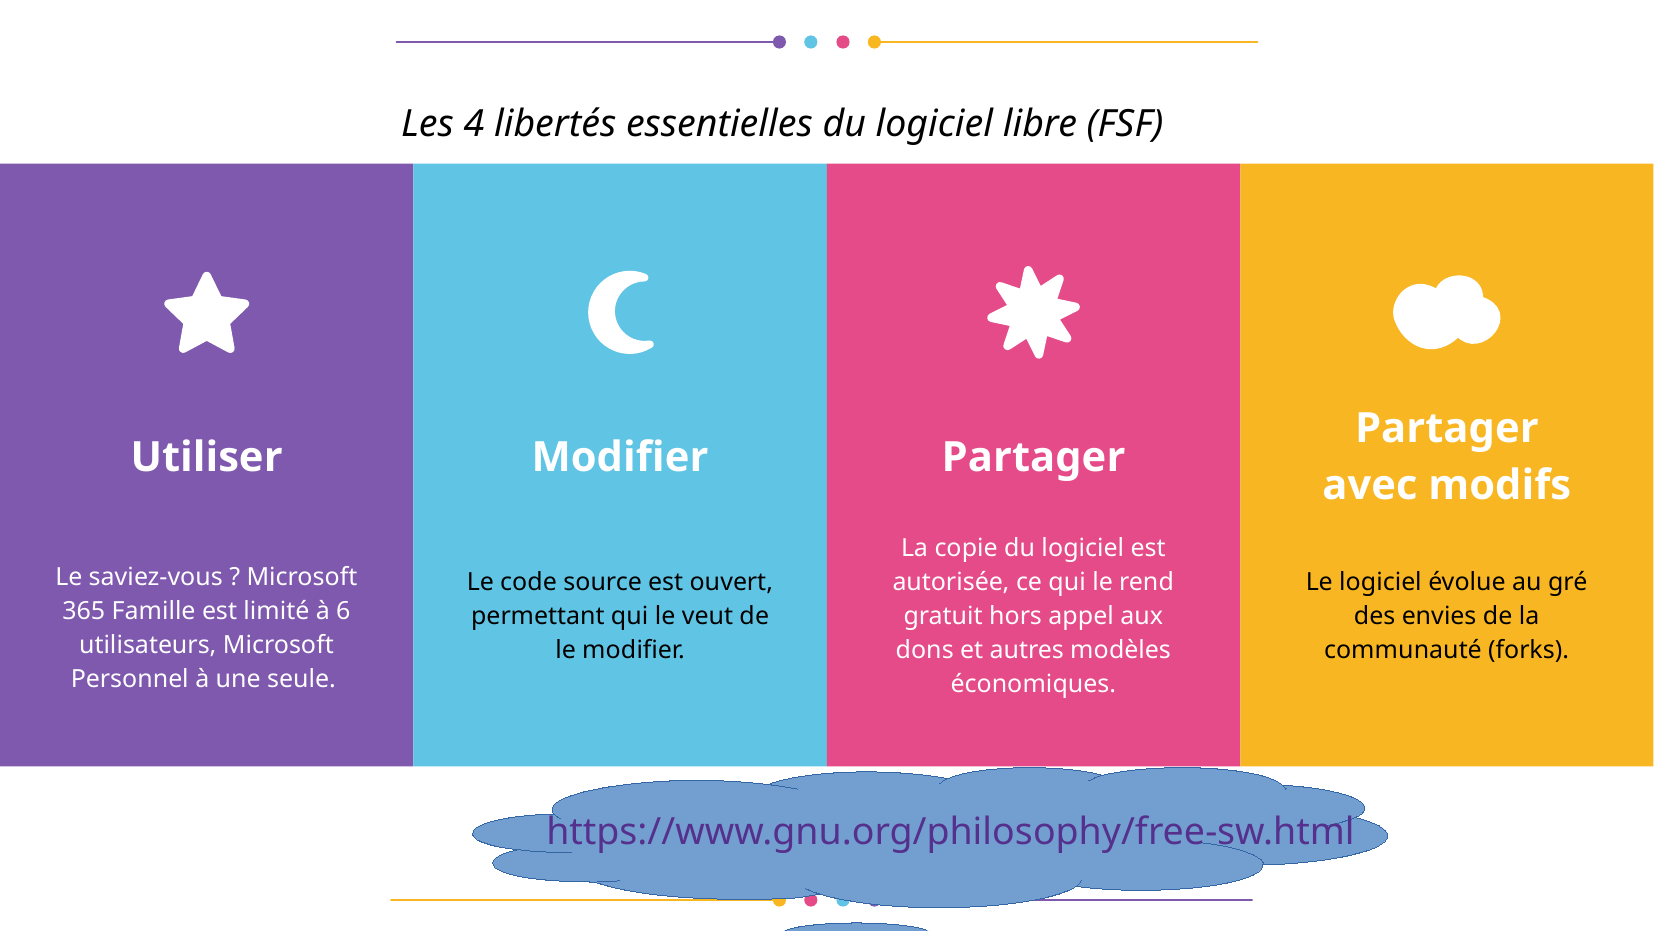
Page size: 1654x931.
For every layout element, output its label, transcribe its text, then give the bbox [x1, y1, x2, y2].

title Modifier [490, 401, 751, 508]
text_box [472, 815, 1285, 908]
text_box [180, 288, 234, 339]
title Le saviez-vous ? Microsoft 365 Famille est limité à 6 utilisateurs, Microsoft Personnel à une seule. [46, 490, 368, 763]
text_box [567, 767, 1352, 797]
title Utiliser [76, 401, 337, 508]
title Partager avec modifs [1316, 397, 1577, 512]
text_box [1380, 826, 1388, 845]
title Le code source est ouvert, permettant qui le veut de le modifier. [459, 492, 781, 737]
text_box [596, 280, 628, 346]
title Partager [903, 401, 1164, 508]
title Le logiciel évolue au gré des envies de la communauté (forks). [1286, 492, 1608, 737]
text_box https://www.gnu.org/philosophy/free-sw.html [531, 797, 1380, 864]
text_box Les 4 libertés essentielles du logiciel libre (FSF) [386, 88, 1241, 155]
text_box [783, 922, 929, 931]
text_box [1007, 286, 1059, 338]
title La copie du logiciel est autorisée, ce qui le rend gratuit hors appel aux dons et autres modèles économiques. [873, 492, 1194, 737]
text_box [1402, 285, 1491, 340]
